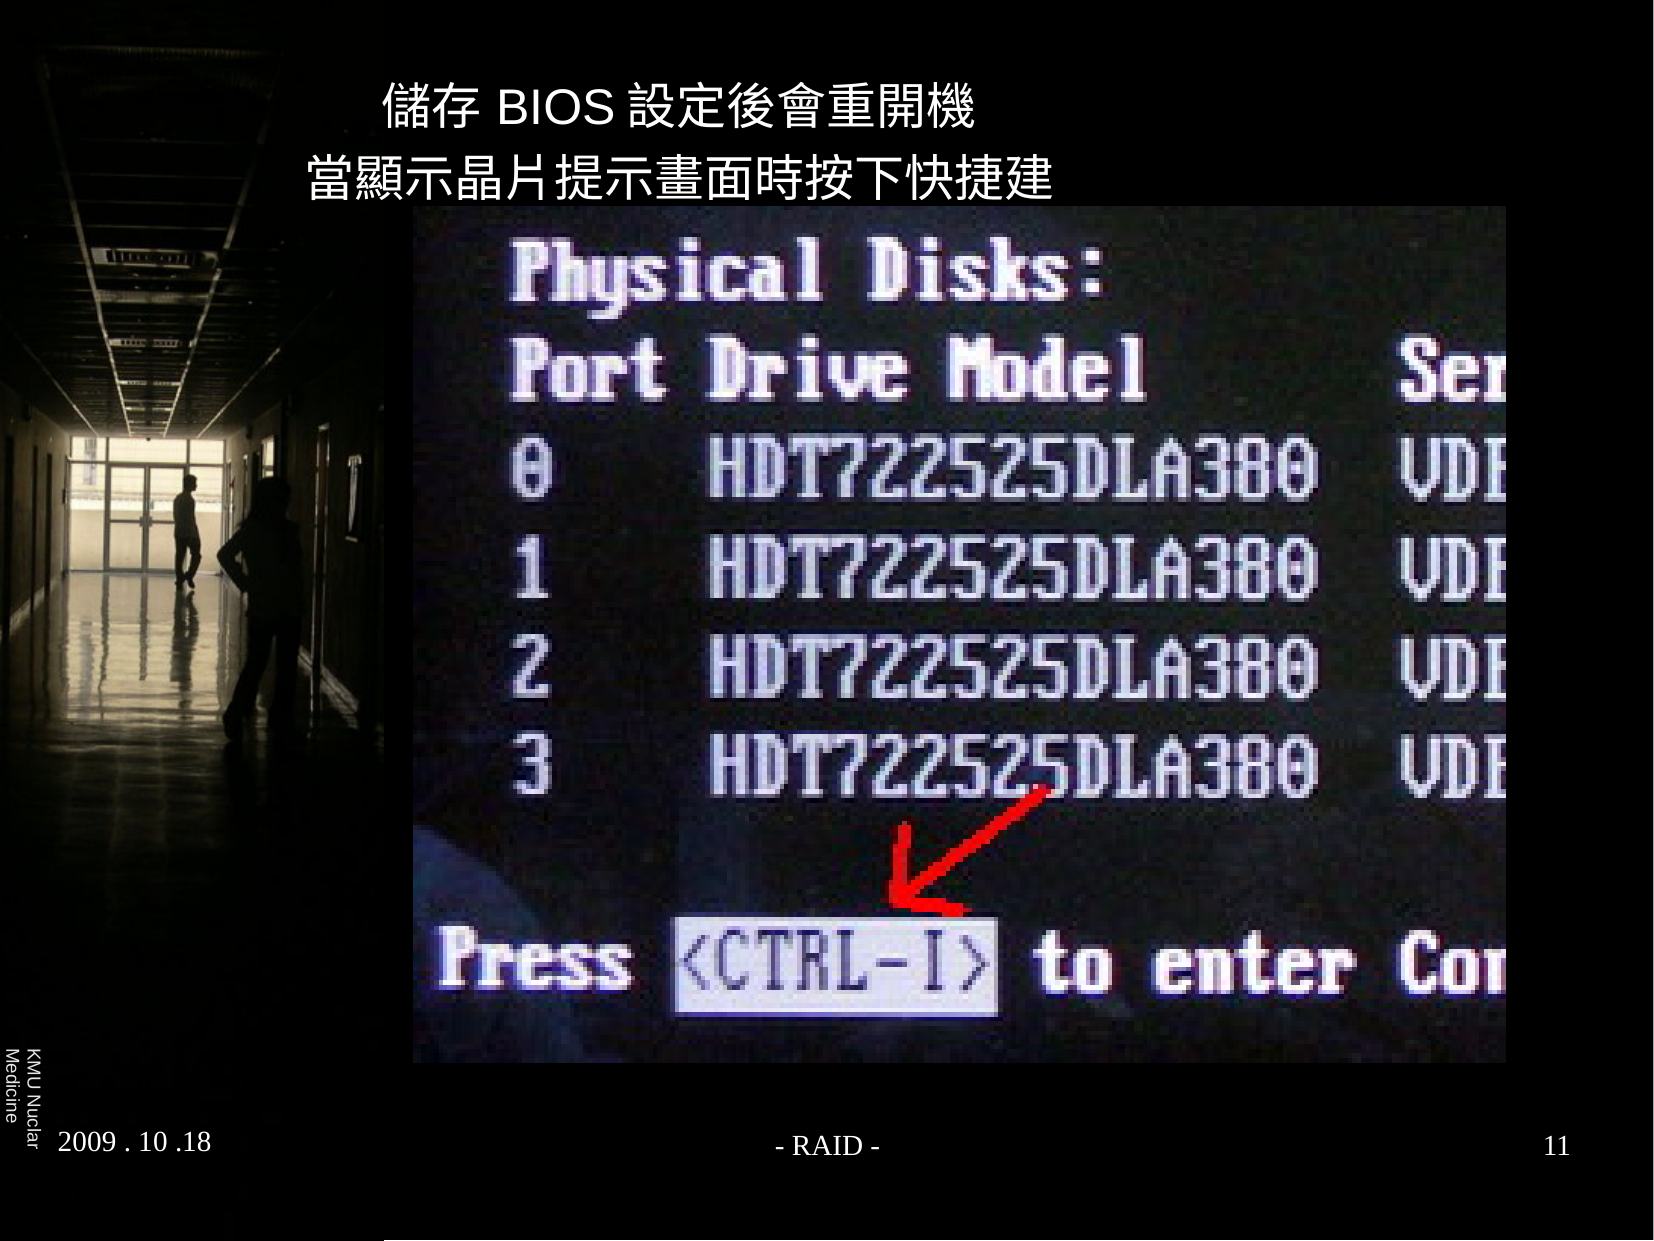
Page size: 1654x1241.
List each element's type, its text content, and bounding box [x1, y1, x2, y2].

picture [413, 206, 1506, 1063]
picture [0, 0, 384, 1241]
text_box 儲存BIOS設定後會重開機 當顯示晶片提示畫面時按下快捷建 [29, 59, 1329, 194]
